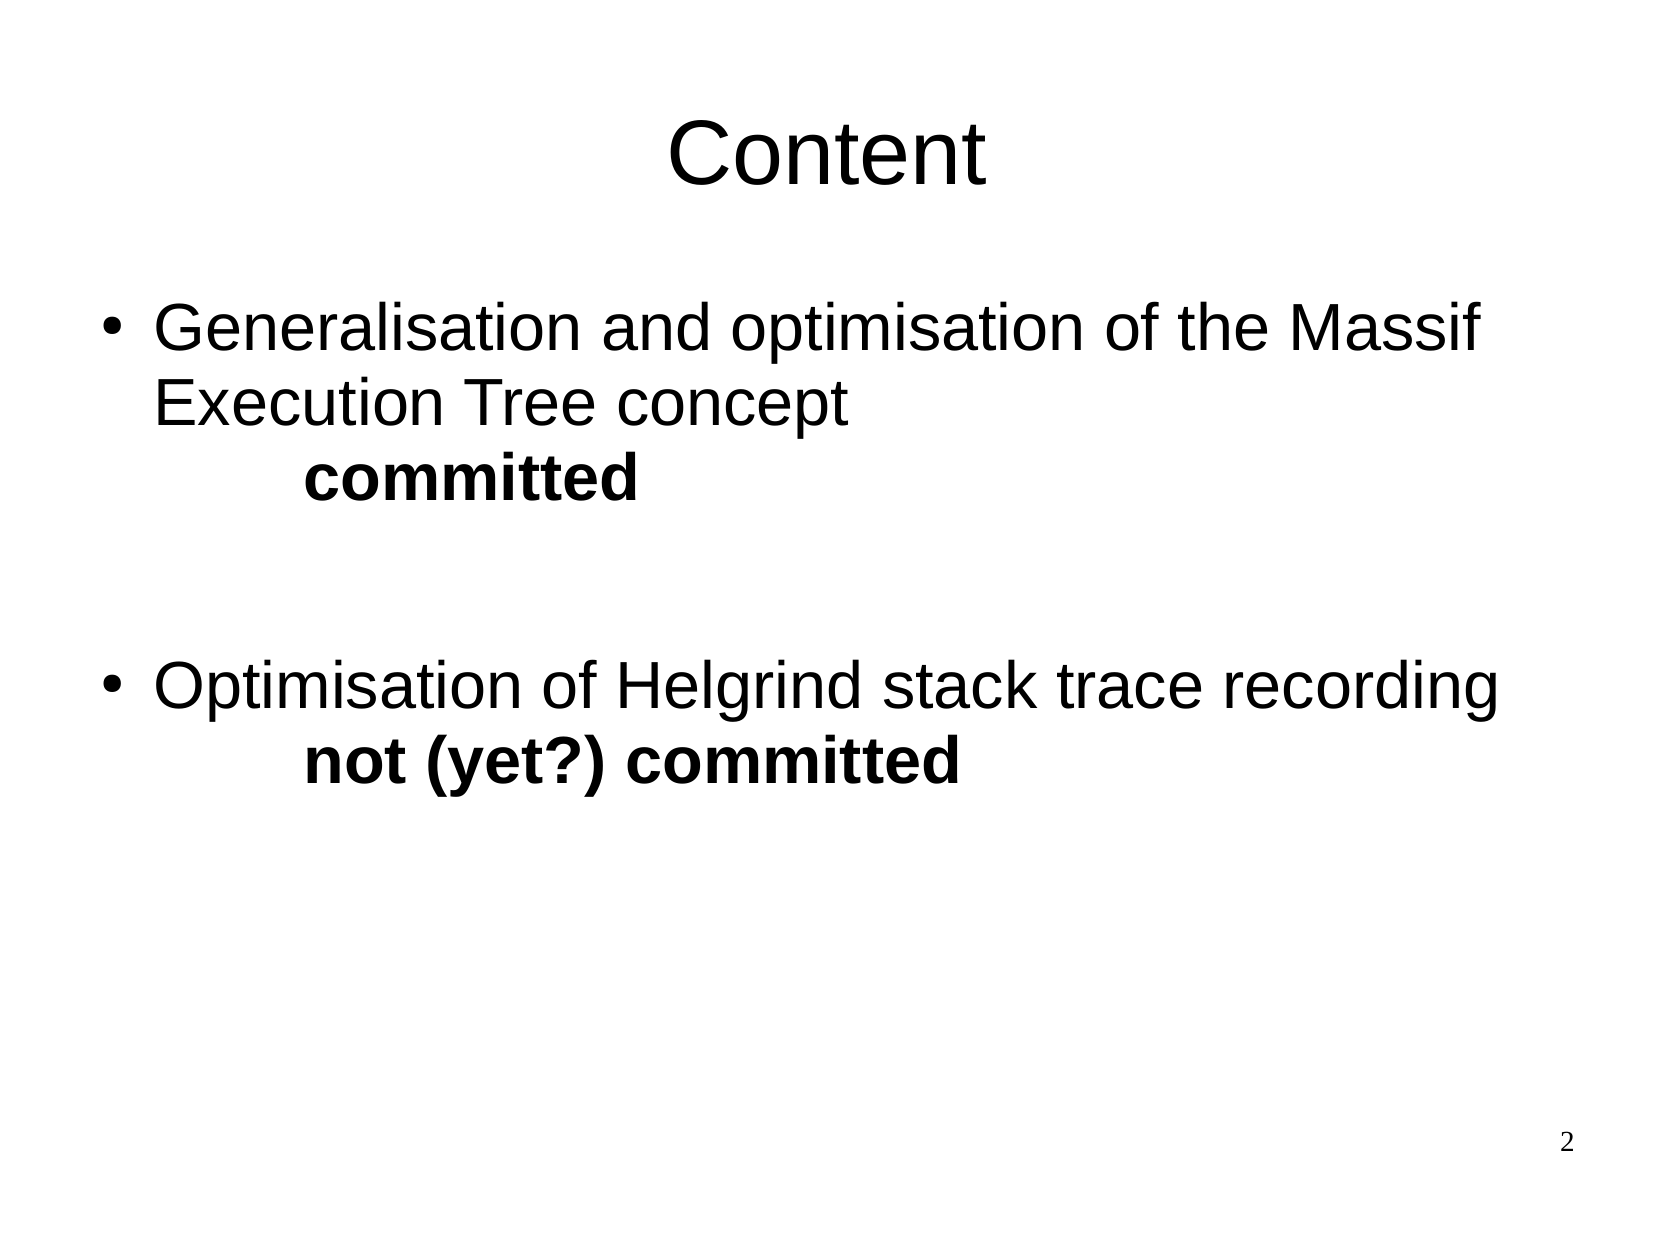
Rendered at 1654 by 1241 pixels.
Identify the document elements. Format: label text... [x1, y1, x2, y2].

title Content [82, 49, 1571, 257]
list Generalisation and optimisation of the Massif Execution Tree concept committed Optimisation of Helgrind stack trace recording not (yet?) committed [82, 290, 1571, 1186]
